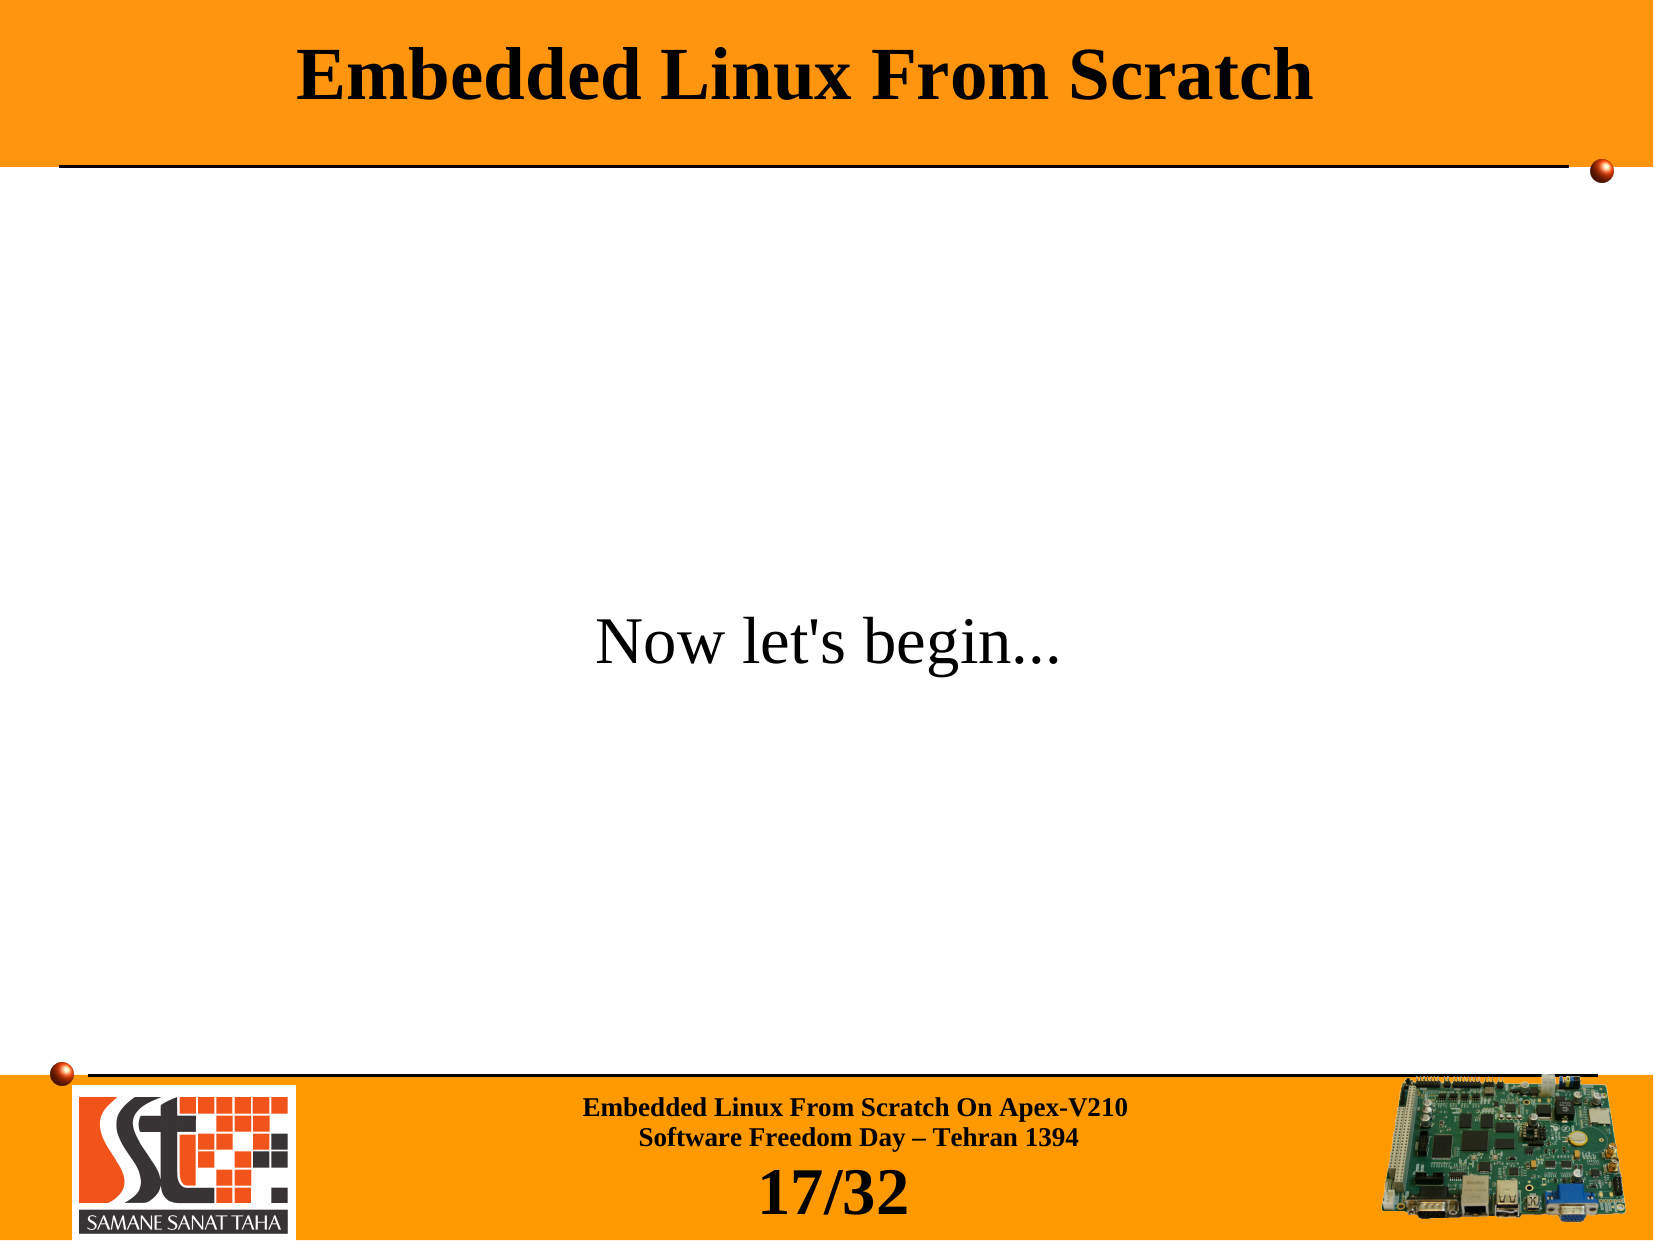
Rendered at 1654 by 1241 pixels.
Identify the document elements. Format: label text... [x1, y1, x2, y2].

picture [1371, 1074, 1626, 1236]
title Embedded Linux From Scratch [60, 18, 1551, 132]
picture [72, 1085, 296, 1241]
subtitle Now let's begin... [105, 216, 1518, 1066]
